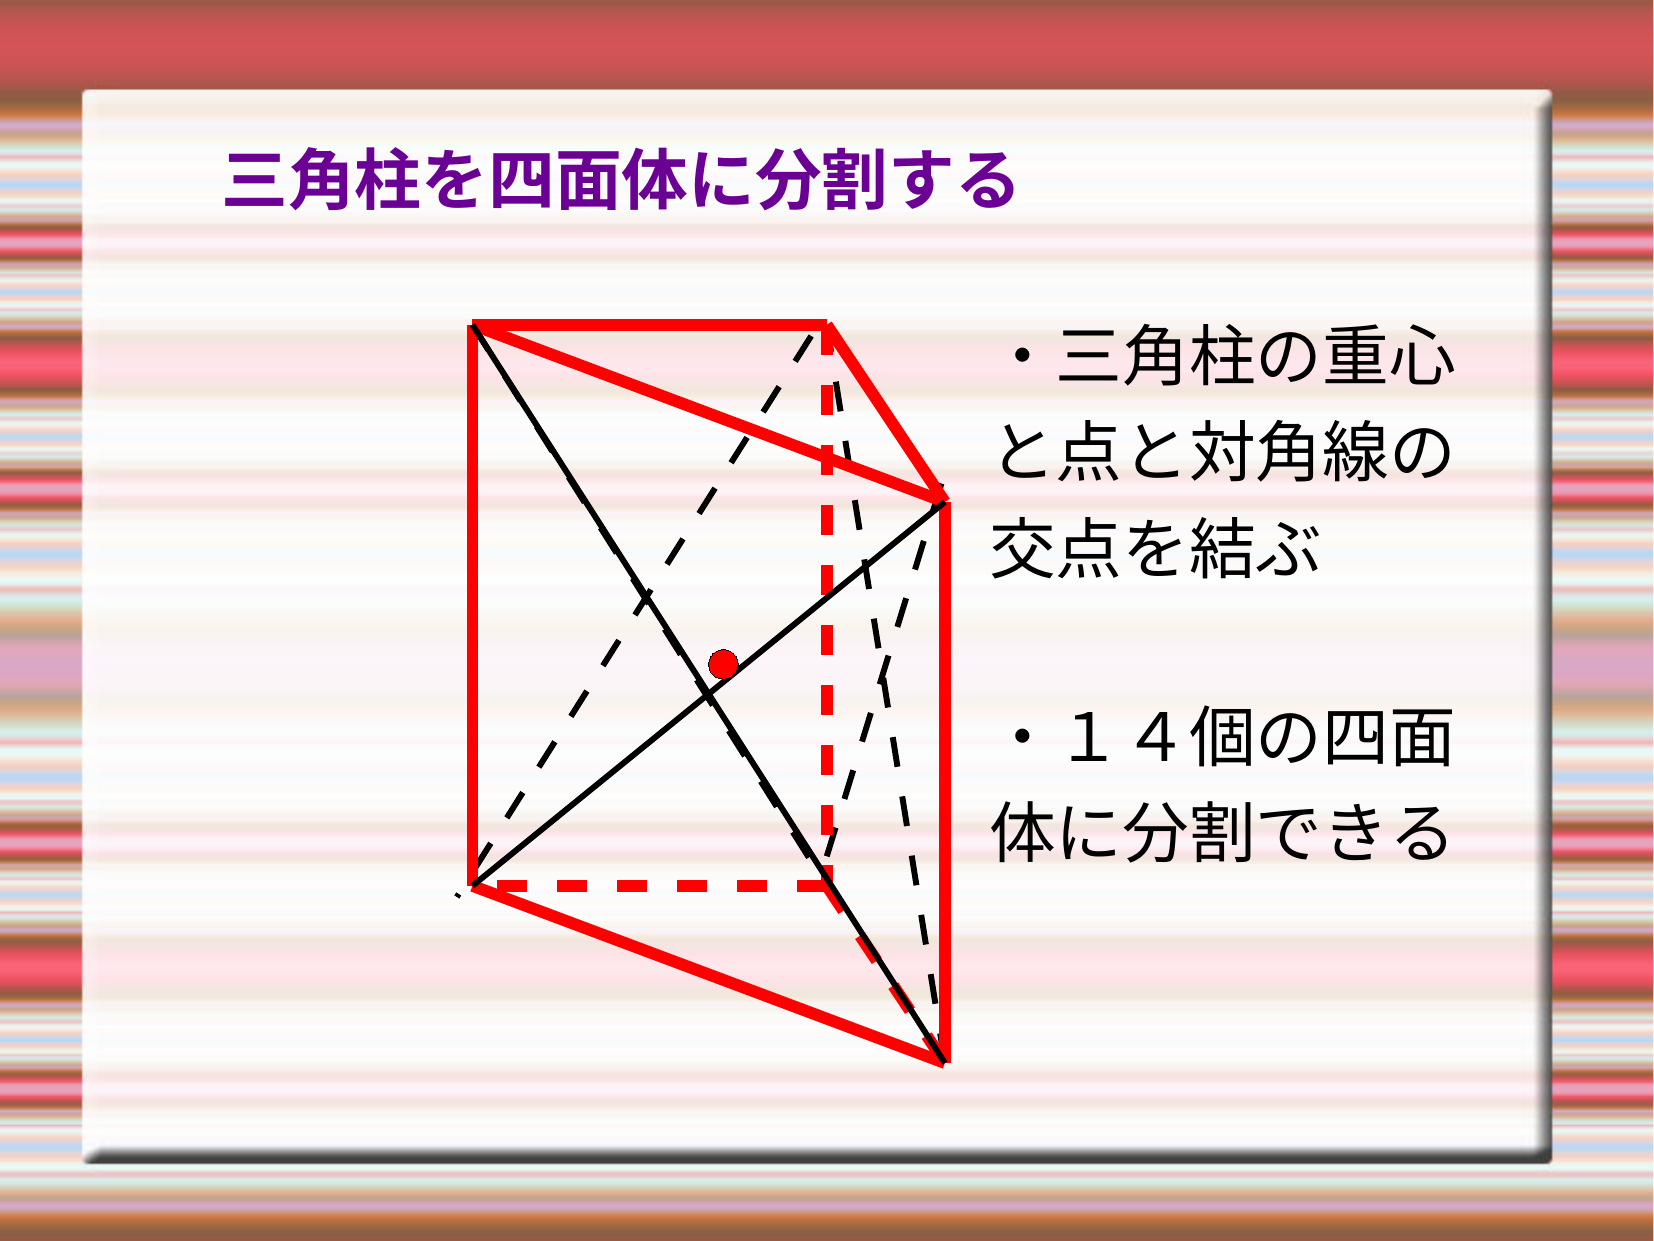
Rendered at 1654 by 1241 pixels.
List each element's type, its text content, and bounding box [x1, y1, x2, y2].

text_box ・三角柱の重心と点と対角線の交点を結ぶ ・１４個の四面体に分割できる [974, 295, 1477, 1063]
picture [0, 0, 1654, 1241]
text_box 三角柱を四面体に分割する [206, 120, 1241, 207]
text_box [708, 649, 739, 680]
